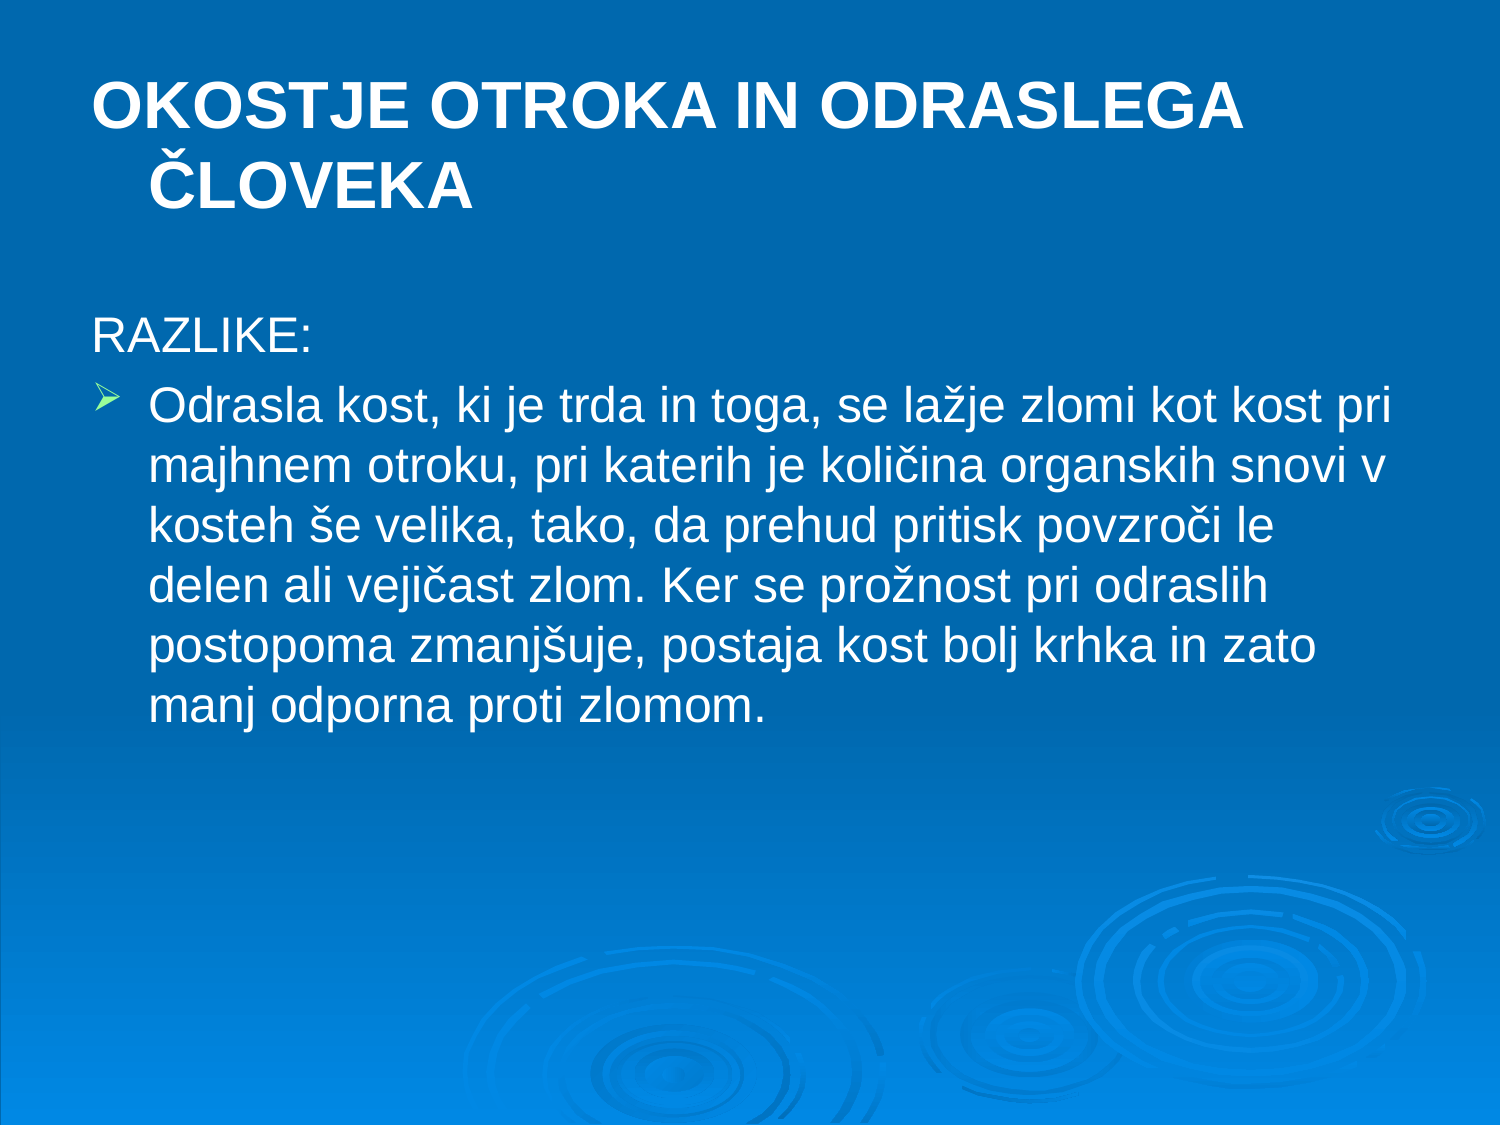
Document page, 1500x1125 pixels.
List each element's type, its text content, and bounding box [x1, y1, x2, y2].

list OKOSTJE OTROKA IN ODRASLEGA ČLOVEKA RAZLIKE: Odrasla kost, ki je trda in toga, se lažje zlomi kot kost pri majhnem otroku, pri katerih je količina organskih snovi v kosteh še velika, tako, da prehud pritisk povzroči le delen ali vejičast zlom. Ker se prožnost pri odraslih postopoma zmanjšuje, postaja kost bolj krhka in zato manj odporna proti zlomom. [76, 54, 1427, 798]
